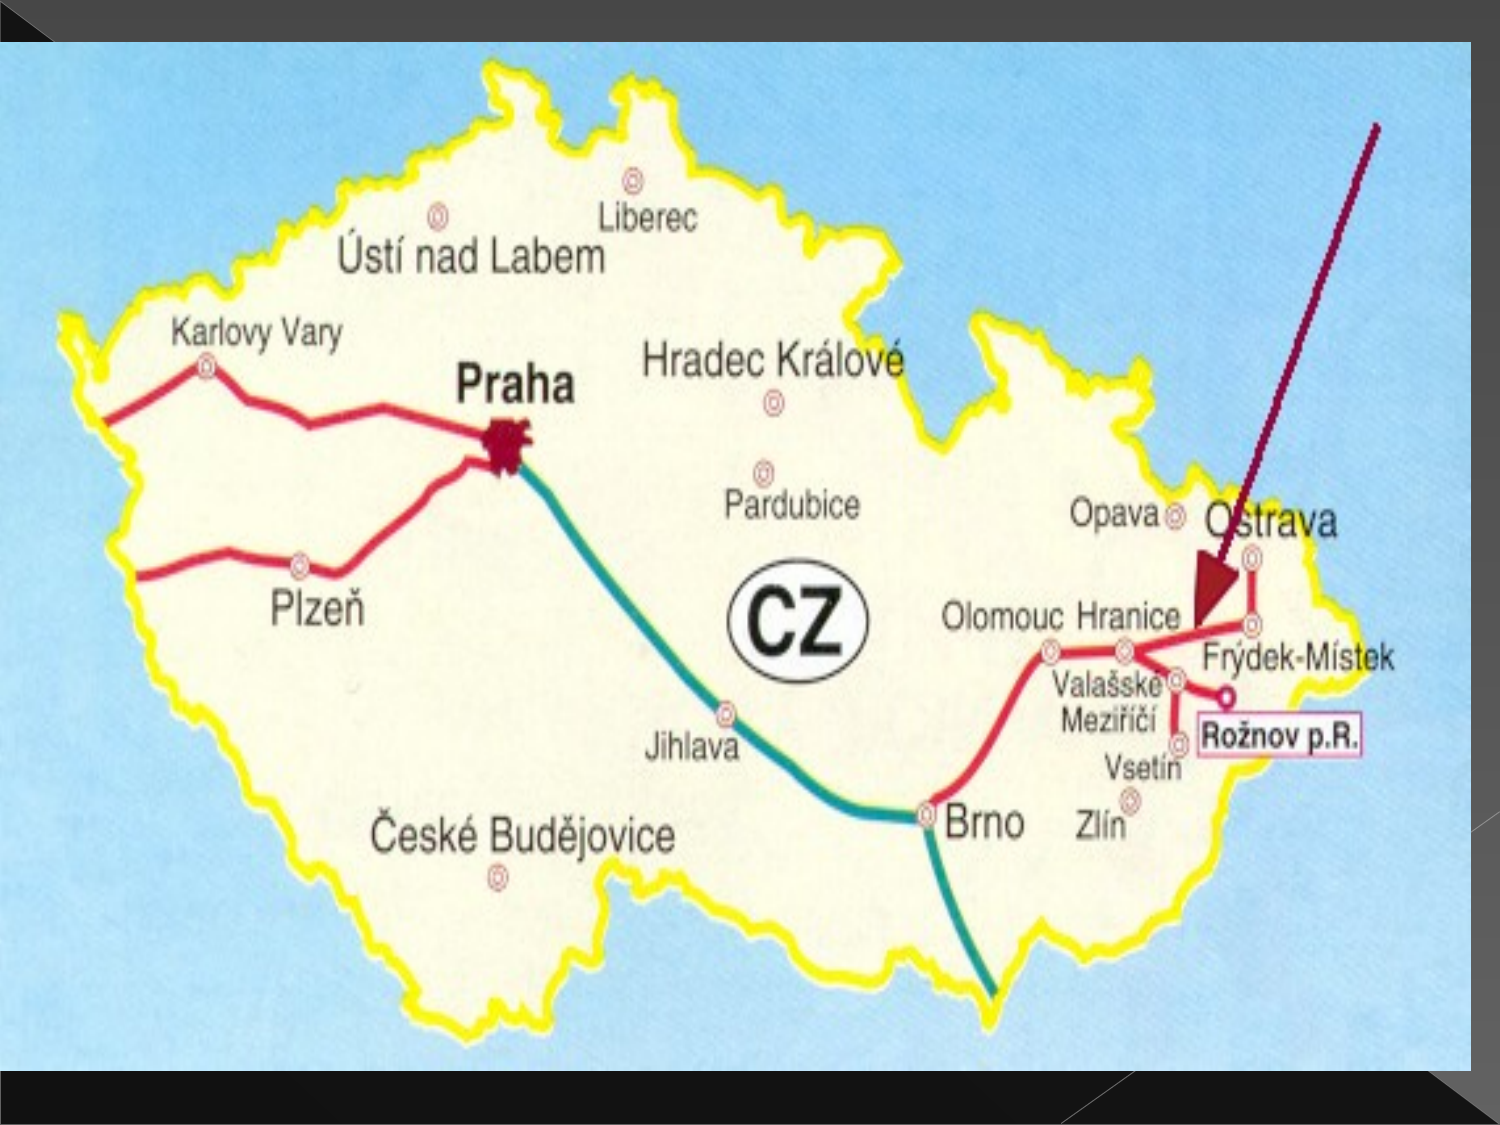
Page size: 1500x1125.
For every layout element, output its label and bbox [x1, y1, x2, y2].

picture [0, 42, 1471, 1071]
